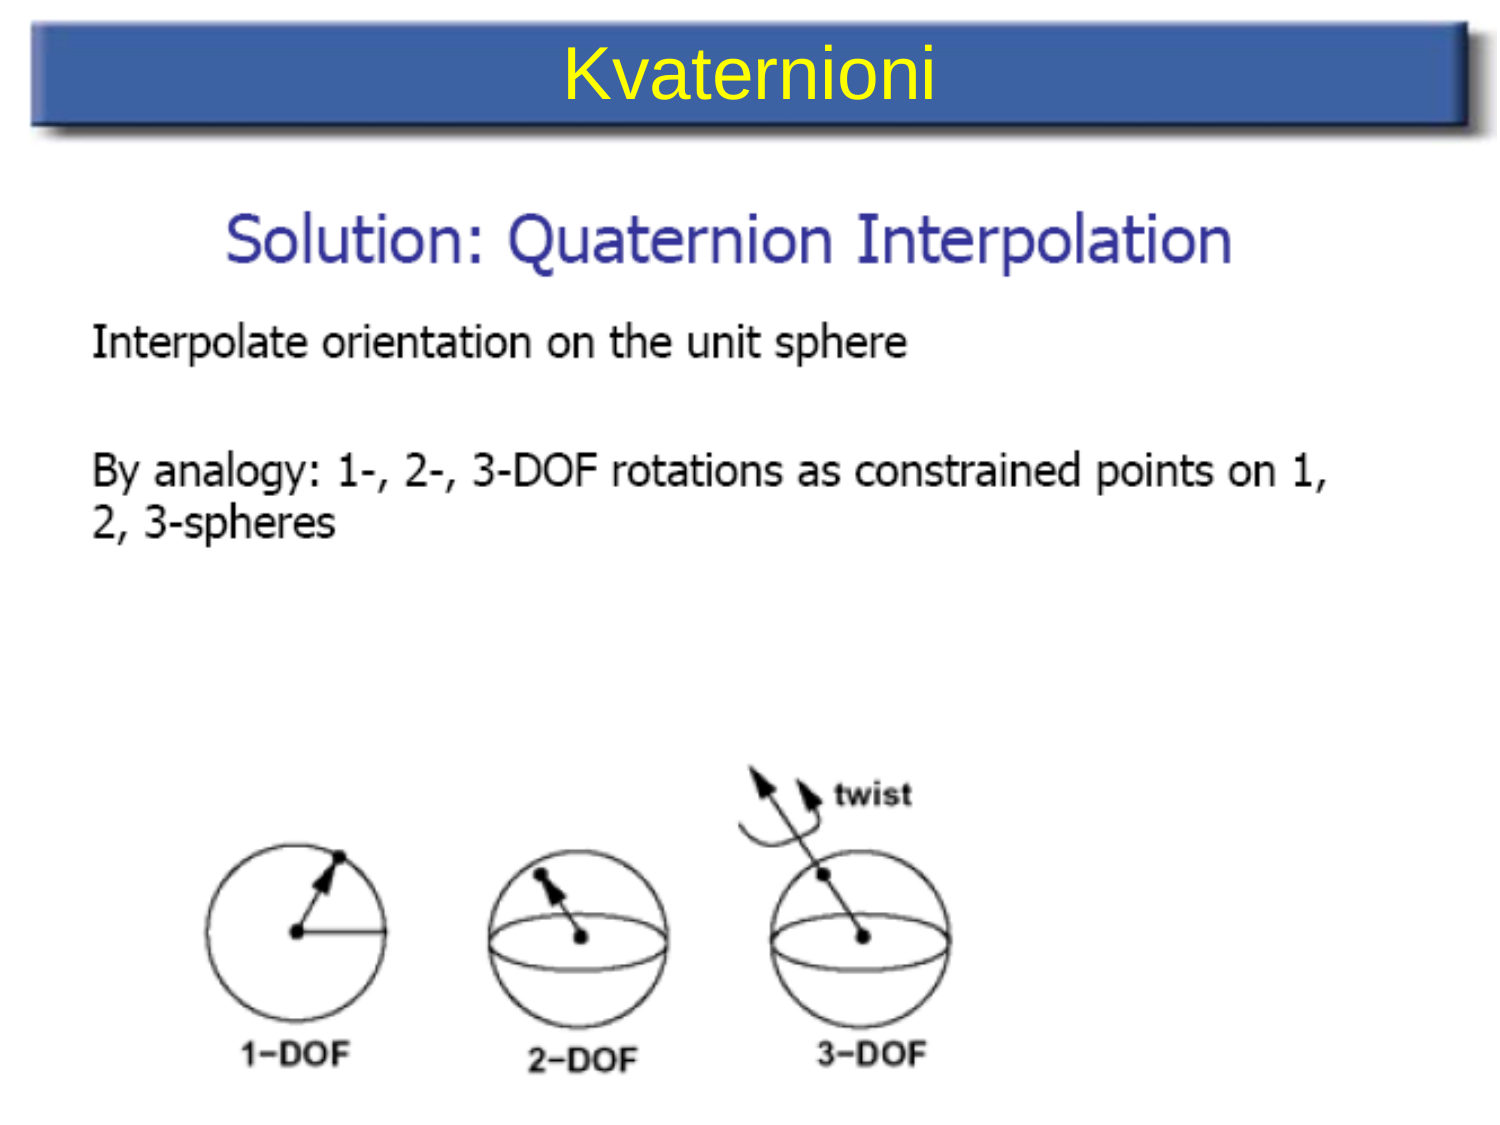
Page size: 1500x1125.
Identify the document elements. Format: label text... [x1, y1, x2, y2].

title Kvaternioni [112, 0, 1388, 122]
picture [58, 187, 1348, 1105]
picture [29, 18, 1497, 146]
